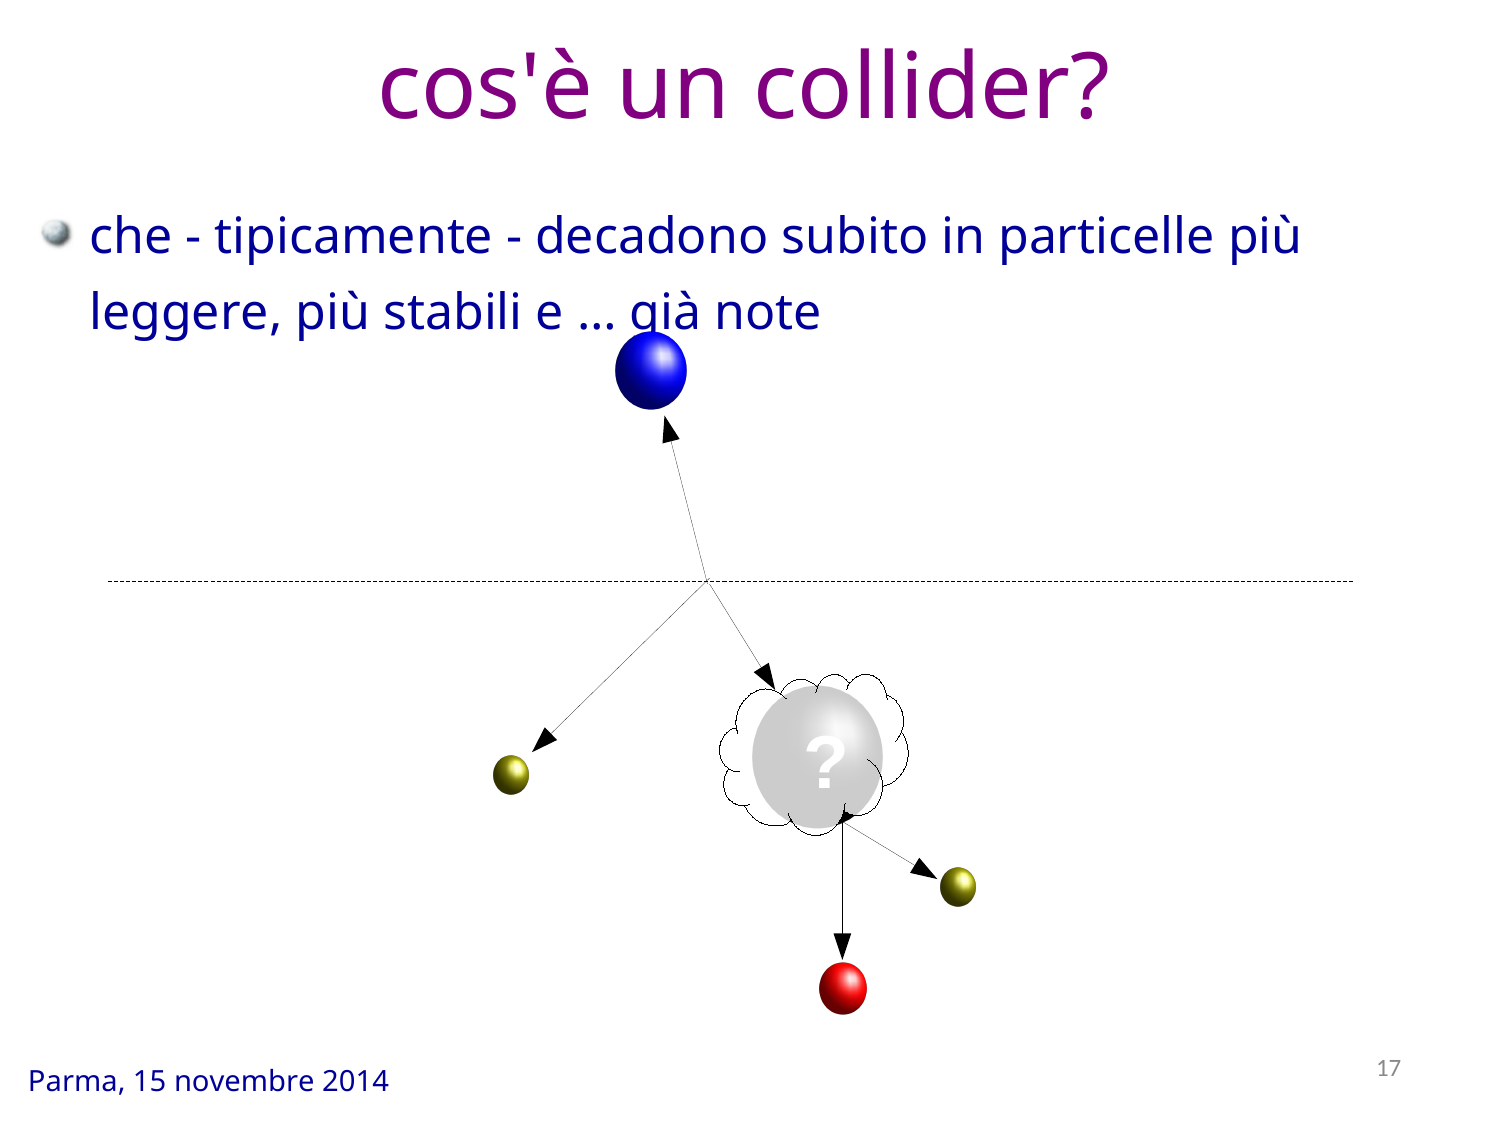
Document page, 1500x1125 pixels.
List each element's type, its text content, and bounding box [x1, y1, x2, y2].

text_box [719, 674, 909, 836]
title cos'è un collider? [34, 25, 1454, 151]
list che - tipicamente - decadono subito in particelle più leggere, più stabili e … già note [34, 187, 1454, 1125]
